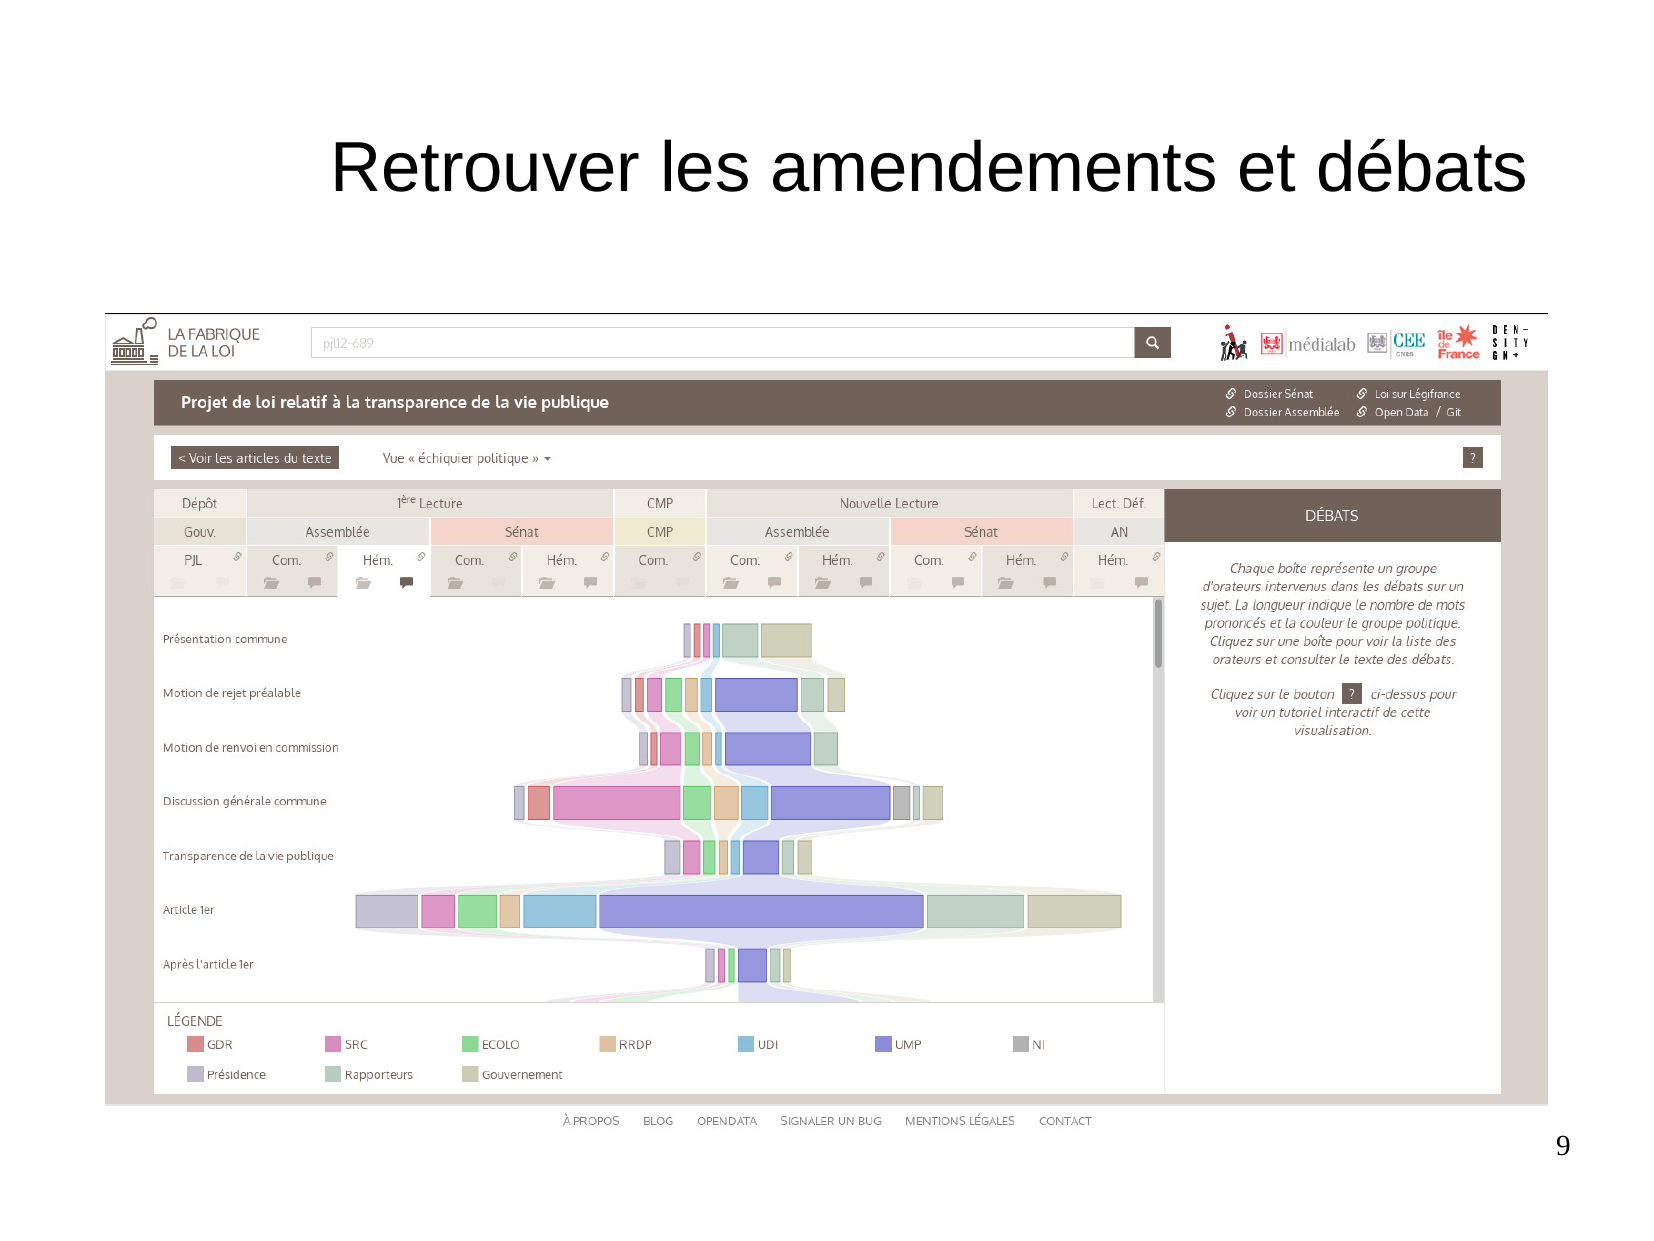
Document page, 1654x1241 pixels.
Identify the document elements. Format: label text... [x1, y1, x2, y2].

title Retrouver les amendements et débats [212, 70, 1647, 264]
picture [105, 313, 1548, 1133]
